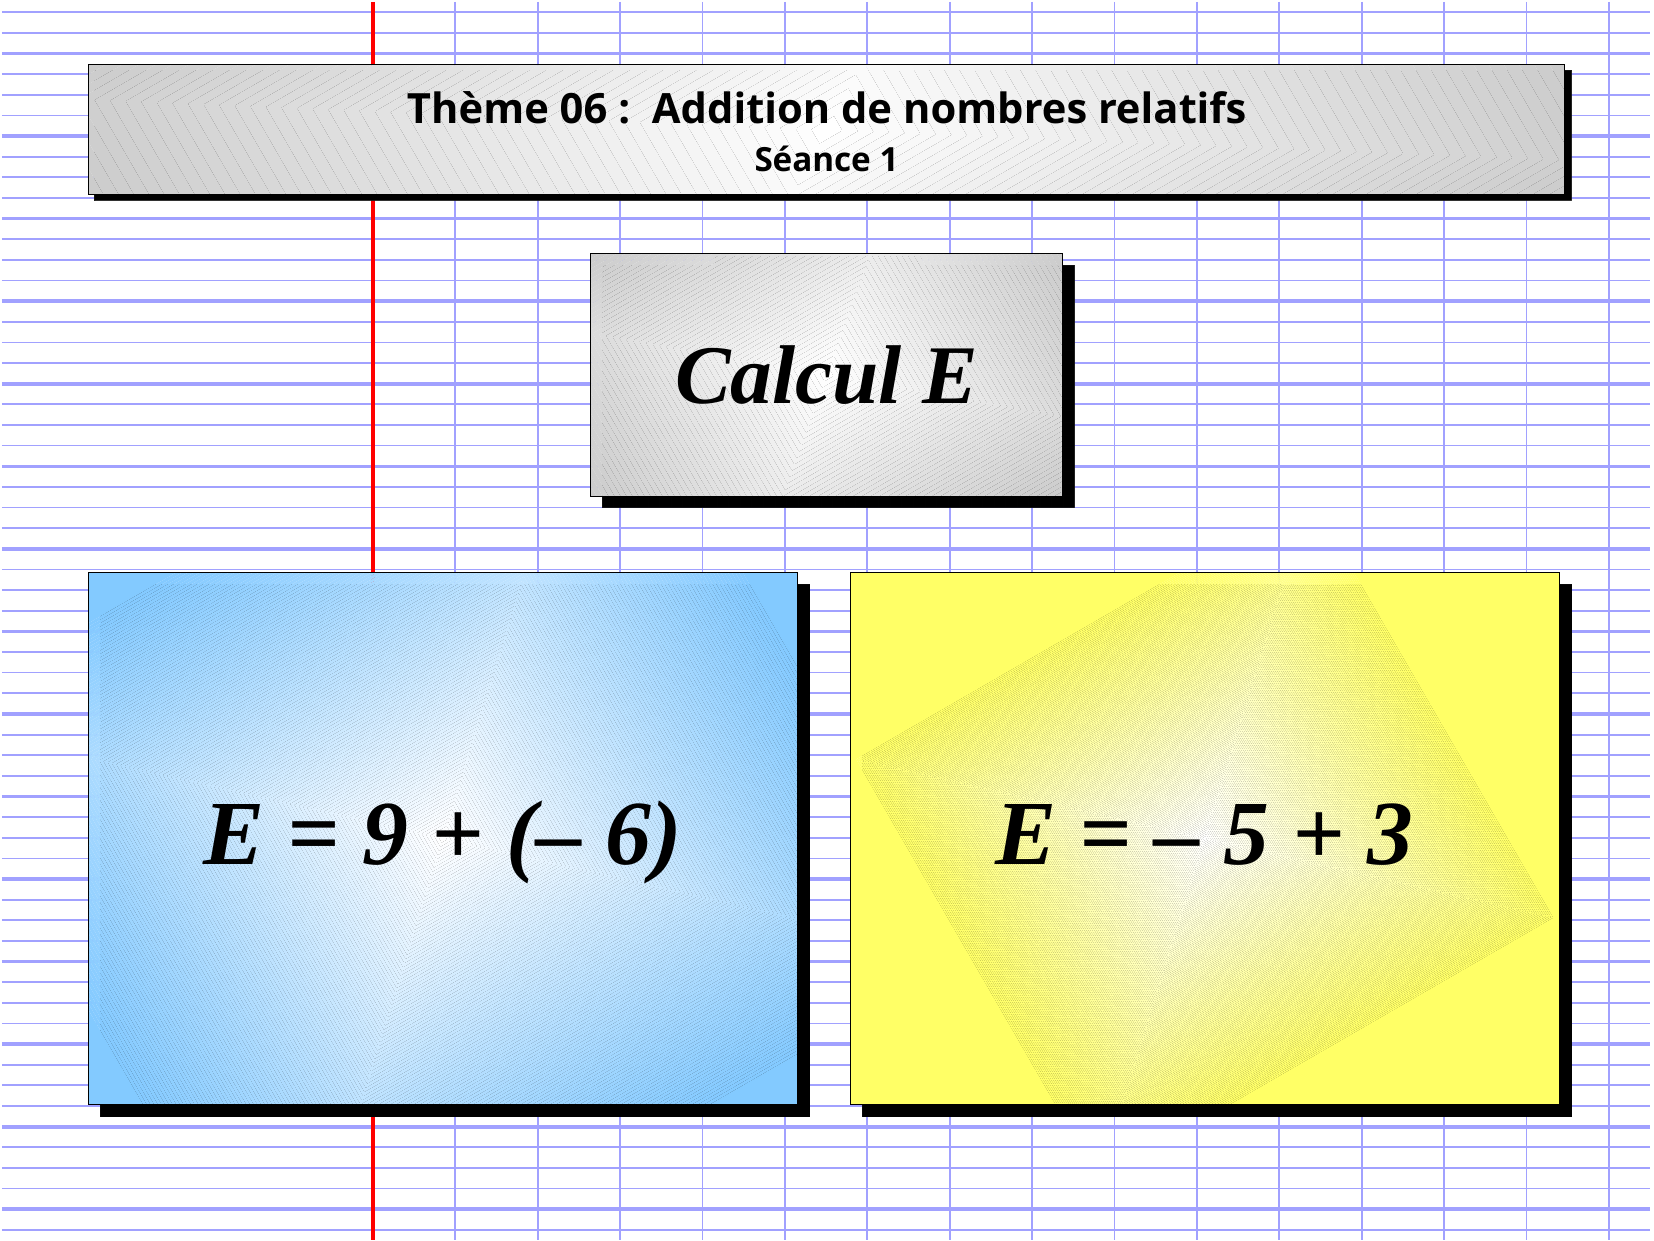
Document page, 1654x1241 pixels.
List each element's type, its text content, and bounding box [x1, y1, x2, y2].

text_box E = – 5 + 3 [850, 572, 1560, 1105]
text_box E = 9 + (– 6) [88, 572, 798, 1105]
text_box Thème 06 : Addition de nombres relatifs Séance 1 [88, 64, 1565, 195]
picture [0, 0, 1654, 1241]
text_box Calcul E [590, 253, 1063, 497]
